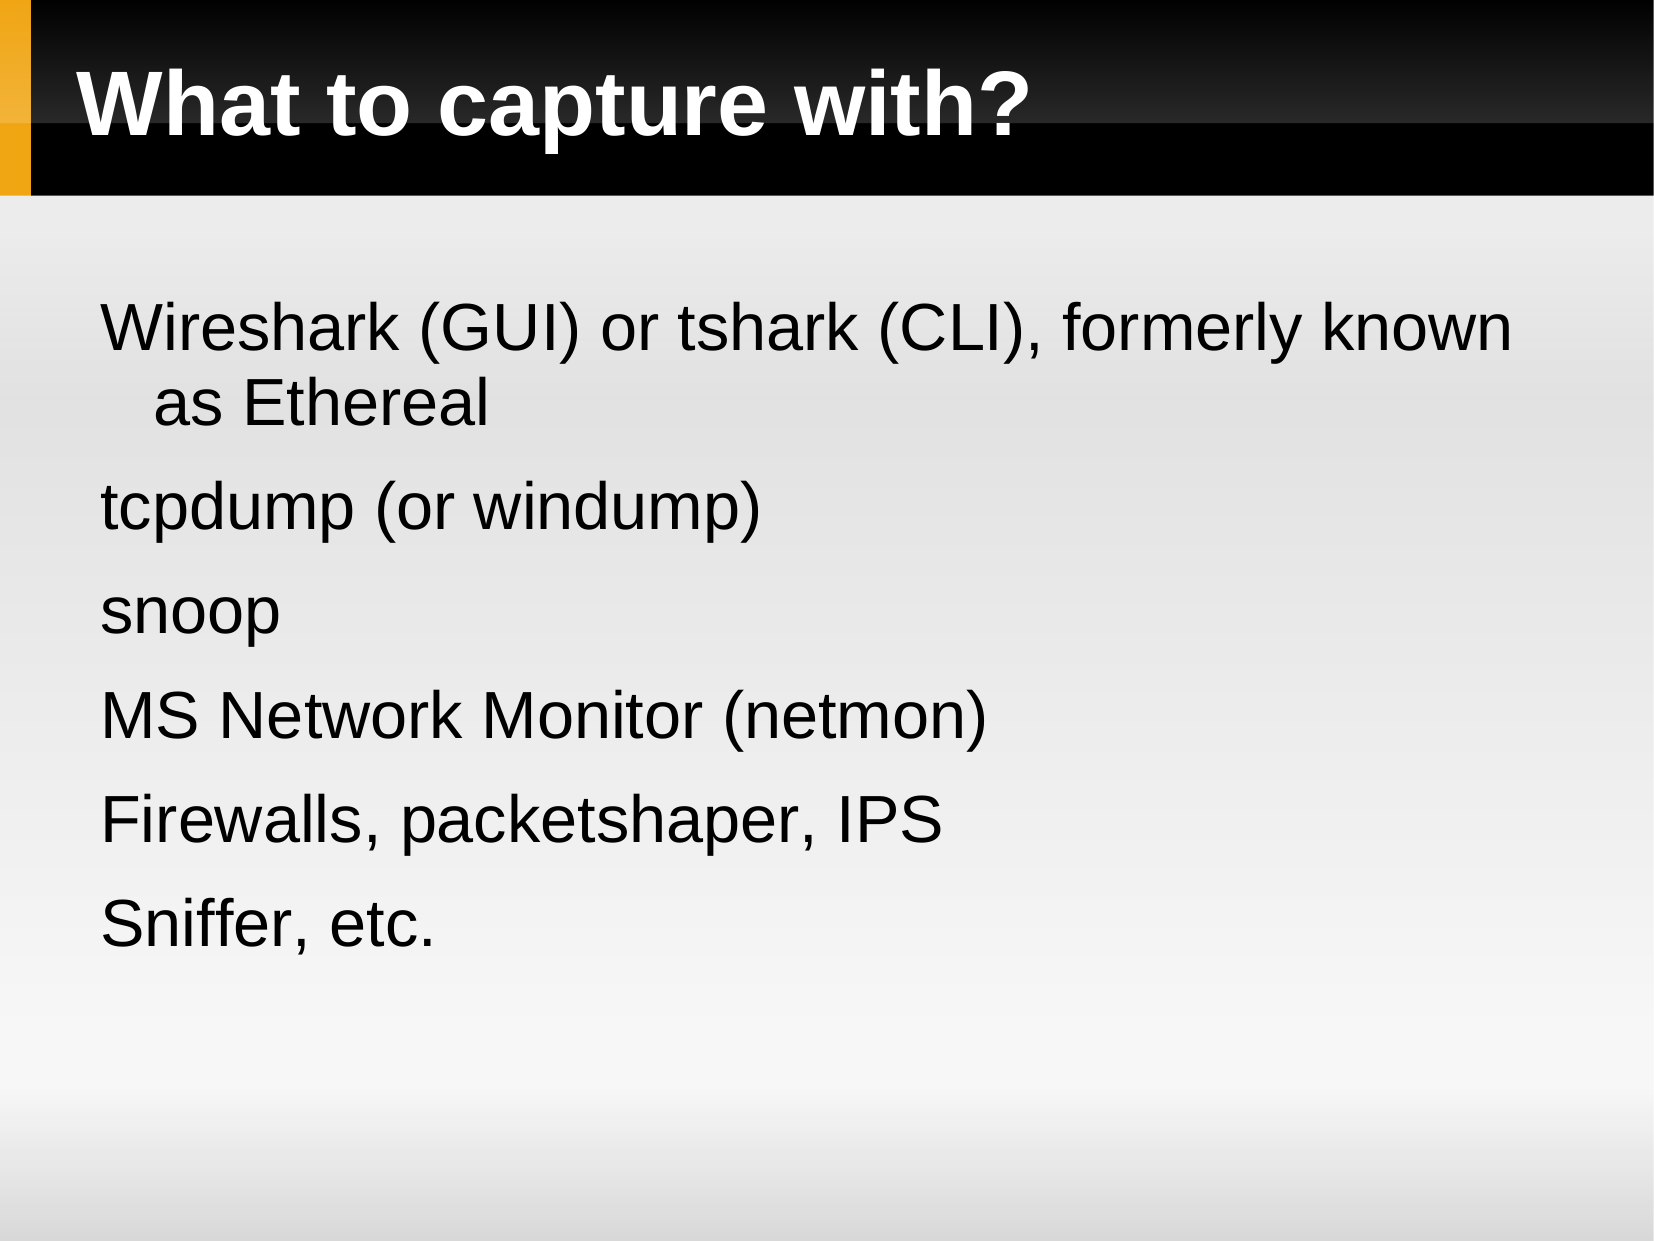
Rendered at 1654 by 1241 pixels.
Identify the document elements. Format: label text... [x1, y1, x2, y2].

list Wireshark (GUI) or tshark (CLI), formerly known as Ethereal tcpdump (or windump) snoop MS Network Monitor (netmon) Firewalls, packetshaper, IPS Sniffer, etc. [82, 290, 1571, 1133]
title What to capture with? [76, 0, 1565, 208]
picture [0, 0, 1654, 1241]
